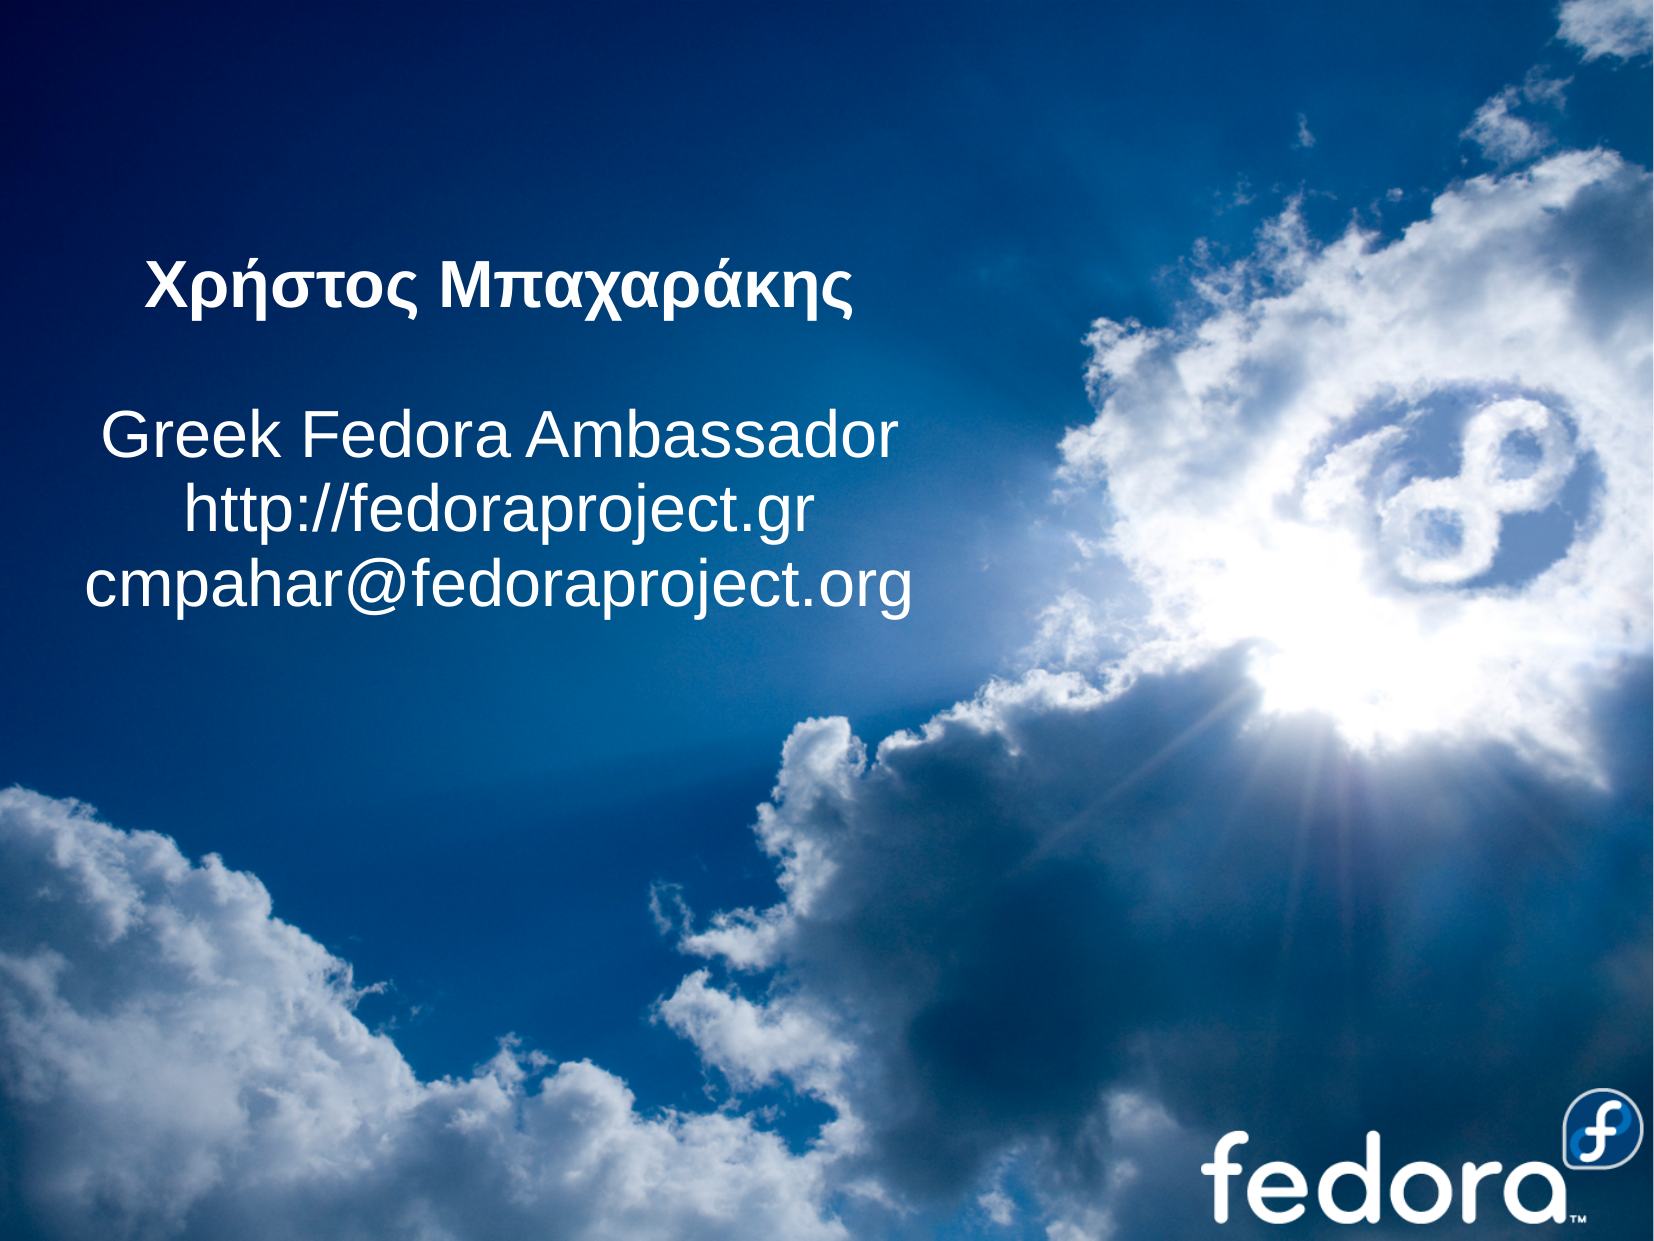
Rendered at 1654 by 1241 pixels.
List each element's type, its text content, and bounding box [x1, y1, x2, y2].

subtitle Χρήστος Μπαχαράκης Greek Fedora Ambassador http://fedoraproject.gr cmpahar@fedoraproject.org [0, 5, 1076, 863]
picture [0, 0, 1654, 1241]
